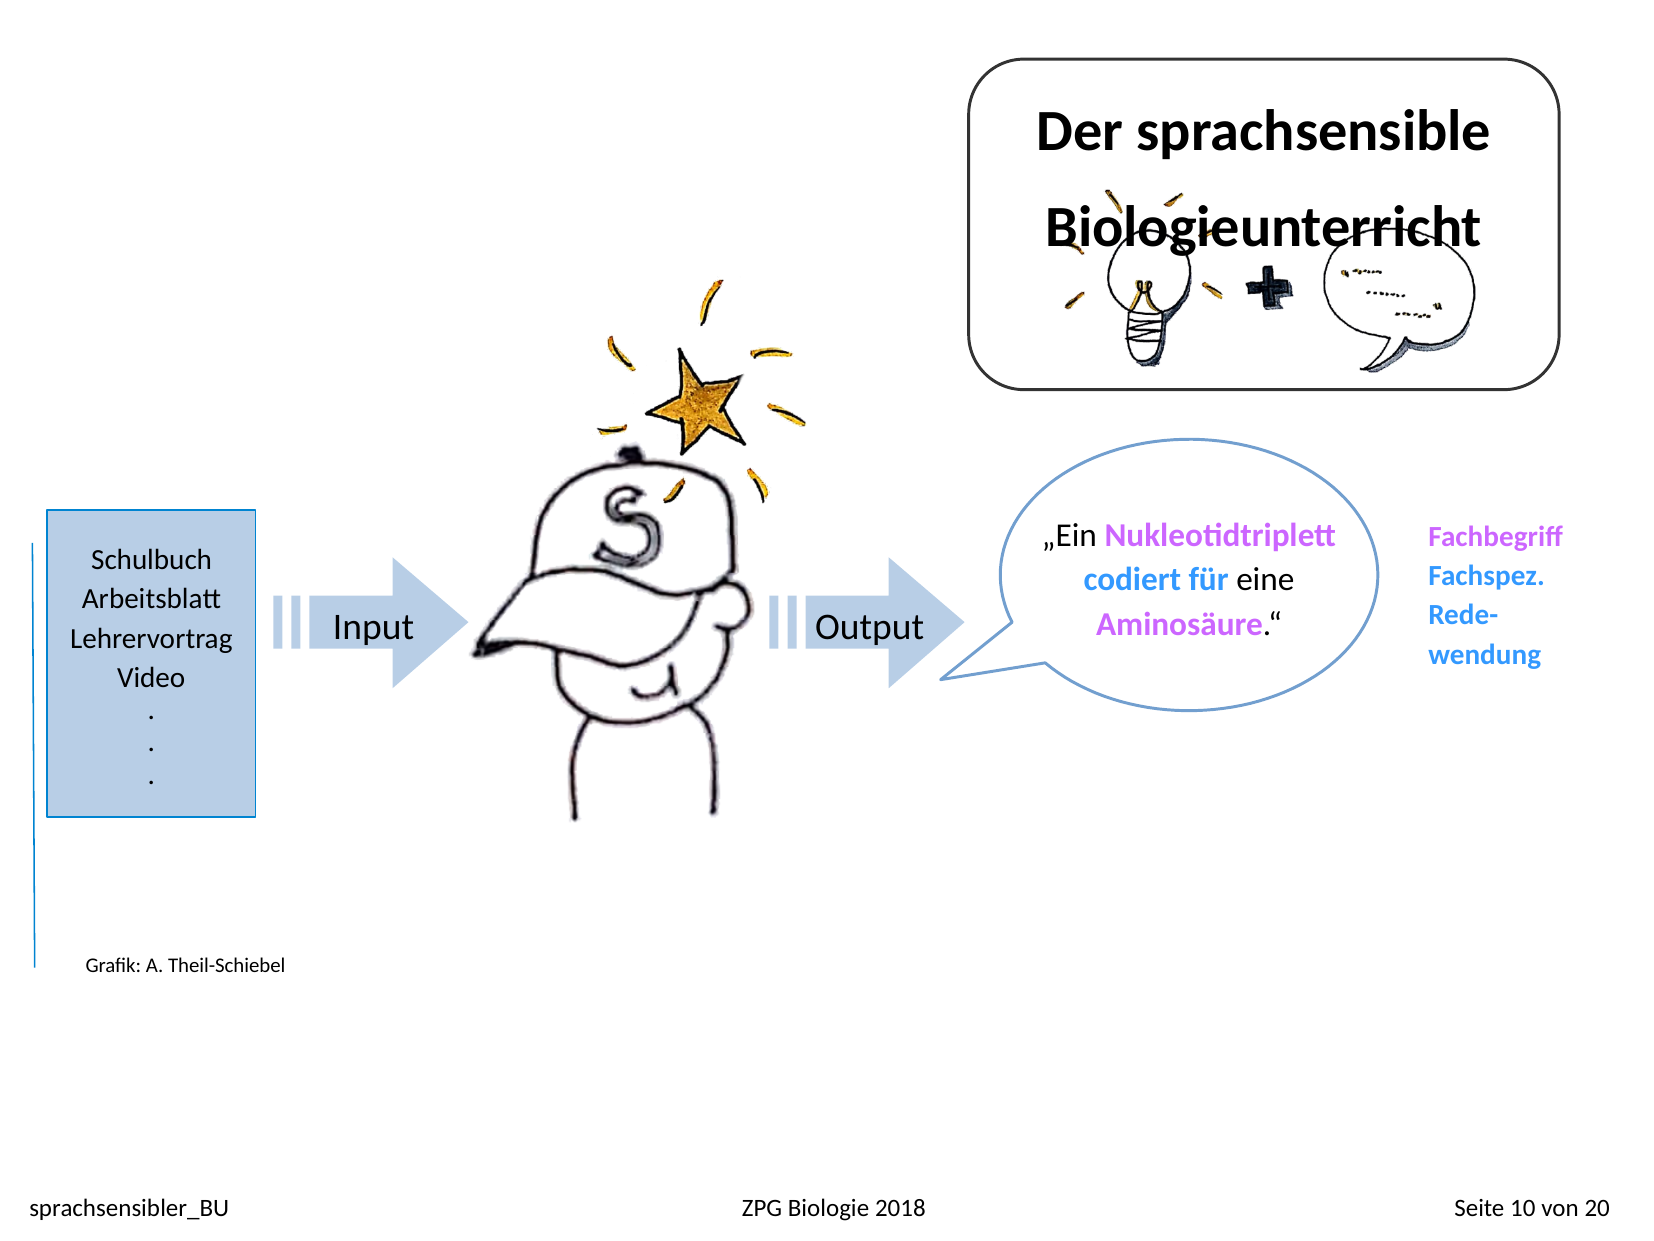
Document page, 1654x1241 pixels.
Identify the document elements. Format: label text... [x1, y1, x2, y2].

text_box Output [787, 595, 797, 649]
text_box Input [273, 595, 283, 649]
text_box „Ein Nukleotidtriplett codiert für eine Aminosäure.“ [940, 439, 1378, 711]
text_box sprachsensibler_BU ZPG Biologie 2018 Seite 10 von 20 [14, 1185, 1633, 1229]
text_box Der sprachsensible Biologieunterricht [968, 59, 1560, 390]
text_box Schulbuch Arbeitsblatt Lehrervortrag Video . . . [47, 510, 256, 817]
text_box Output [805, 557, 965, 689]
text_box Grafik: A. Theil-Schiebel [70, 944, 331, 983]
text_box Output [769, 595, 779, 649]
text_box Input [291, 595, 301, 649]
text_box Fachbegriff Fachspez. Rede-wendung [1413, 505, 1603, 727]
text_box Input [309, 557, 469, 689]
picture [457, 271, 815, 851]
